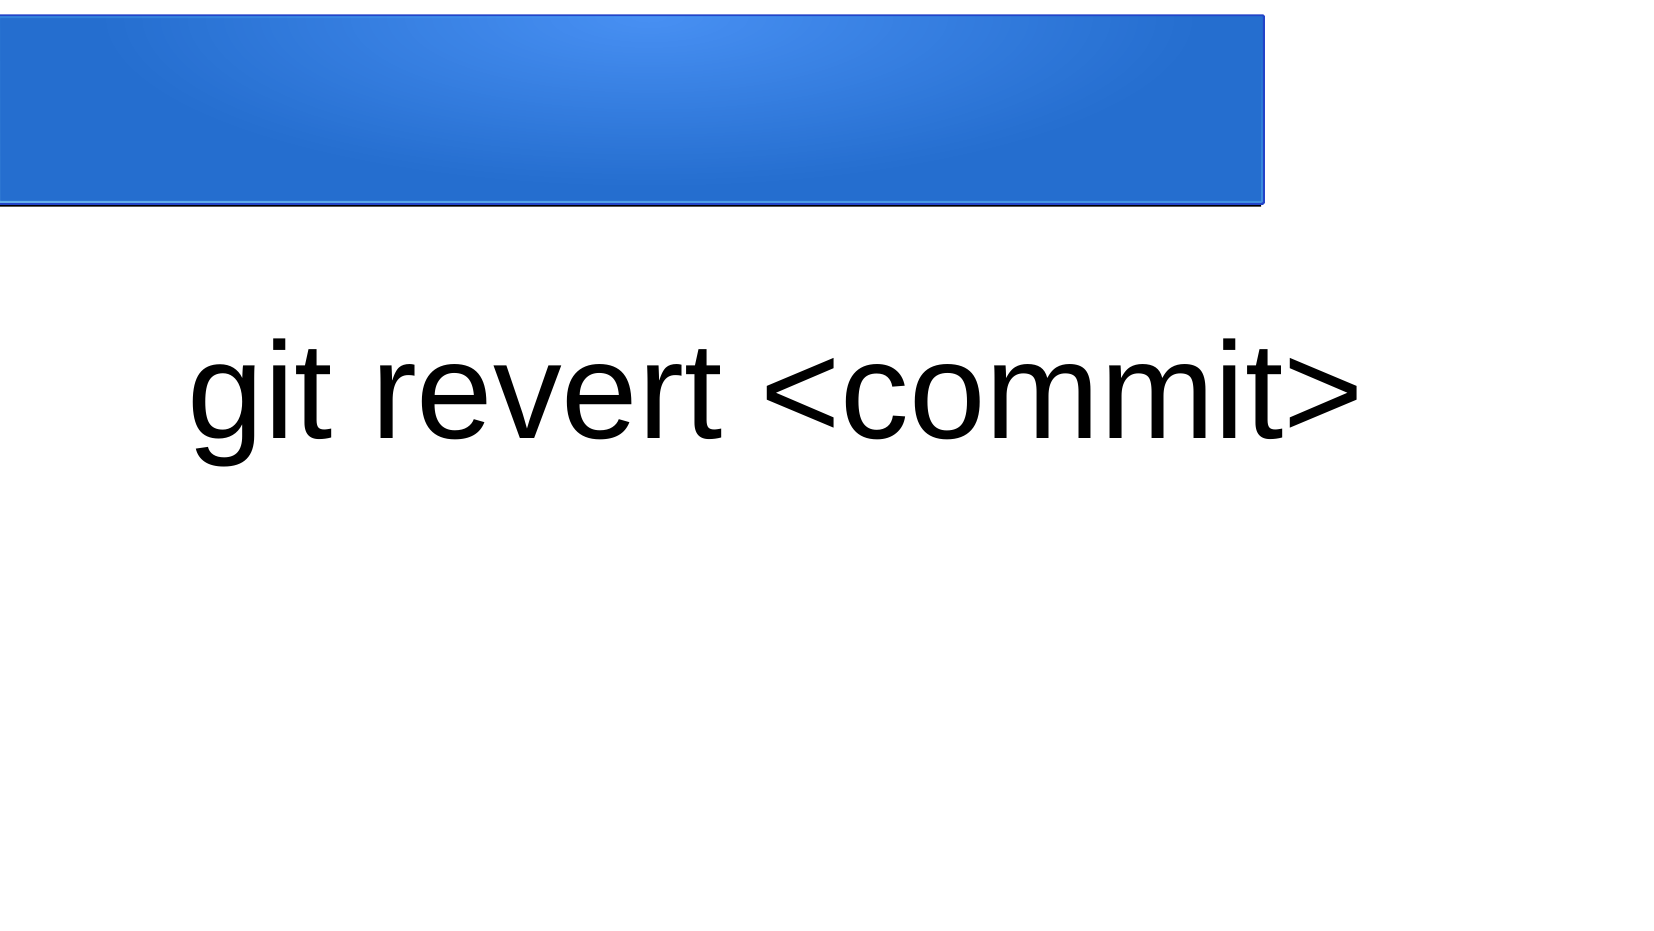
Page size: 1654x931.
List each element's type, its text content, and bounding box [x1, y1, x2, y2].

subtitle git revert <commit> [82, 35, 1471, 748]
